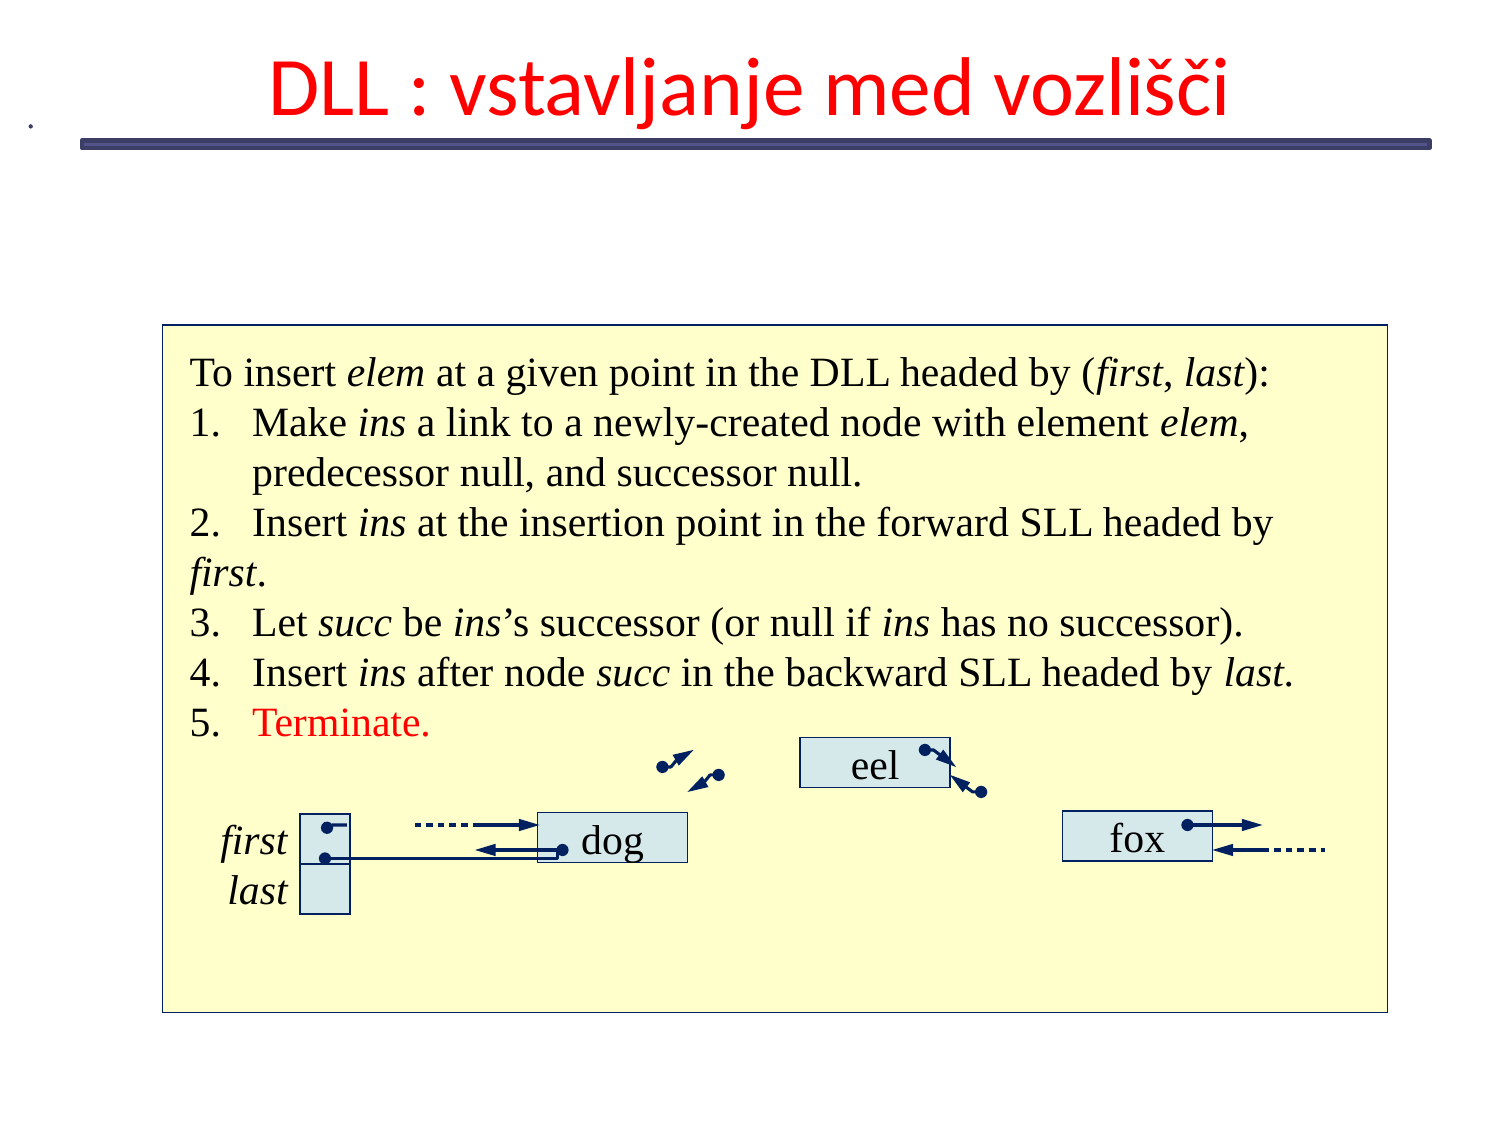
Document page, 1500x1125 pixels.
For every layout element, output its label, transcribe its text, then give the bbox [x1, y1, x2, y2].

text_box dog [629, 836, 637, 846]
text_box fox [1062, 810, 1213, 862]
text_box dog [537, 812, 688, 863]
text_box first [199, 812, 288, 862]
title DLL : vstavljanje med vozlišči [75, 23, 1425, 141]
text_box last [199, 862, 288, 913]
text_box [162, 324, 1388, 1013]
text_box To insert elem at a given point in the DLL headed by (first, last): 1. Make ins a link to a newly-created node with element elem, predecessor null, and successor null. 2. Insert ins at the insertion point in the forward SLL headed by first. 3. Let succ be ins’s successor (or null if ins has no successor). 4. Insert ins after node succ in the backward SLL headed by last. 5. Terminate. [174, 337, 1375, 753]
text_box eel [799, 737, 950, 788]
text_box dog [628, 854, 640, 861]
text_box dog [537, 852, 556, 857]
